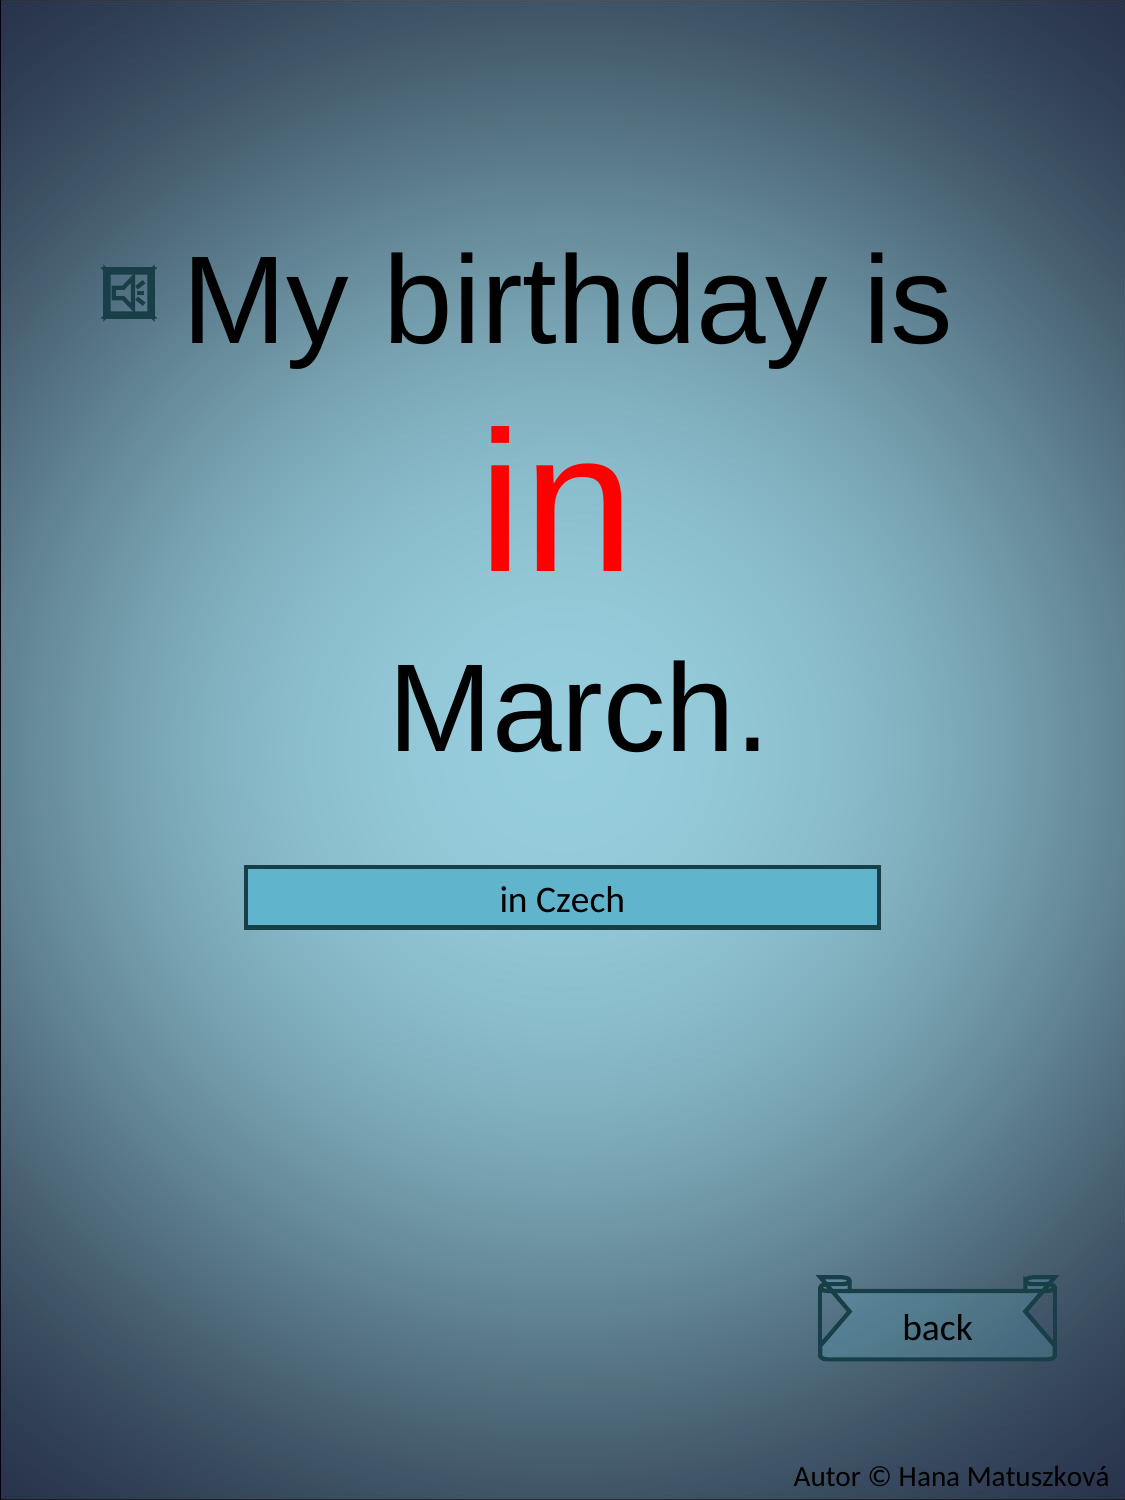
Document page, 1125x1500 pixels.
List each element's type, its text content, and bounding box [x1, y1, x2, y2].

text_box Mám narozeniny v březnu. [261, 855, 881, 931]
text_box March. [316, 618, 843, 784]
text_box Autor © Hana Matuszková [778, 1449, 1125, 1500]
text_box in [457, 363, 657, 618]
text_box in Czech [246, 867, 879, 928]
text_box My birthday is [164, 210, 973, 377]
picture [0, 0, 1125, 1500]
text_box back [820, 1277, 1055, 1360]
